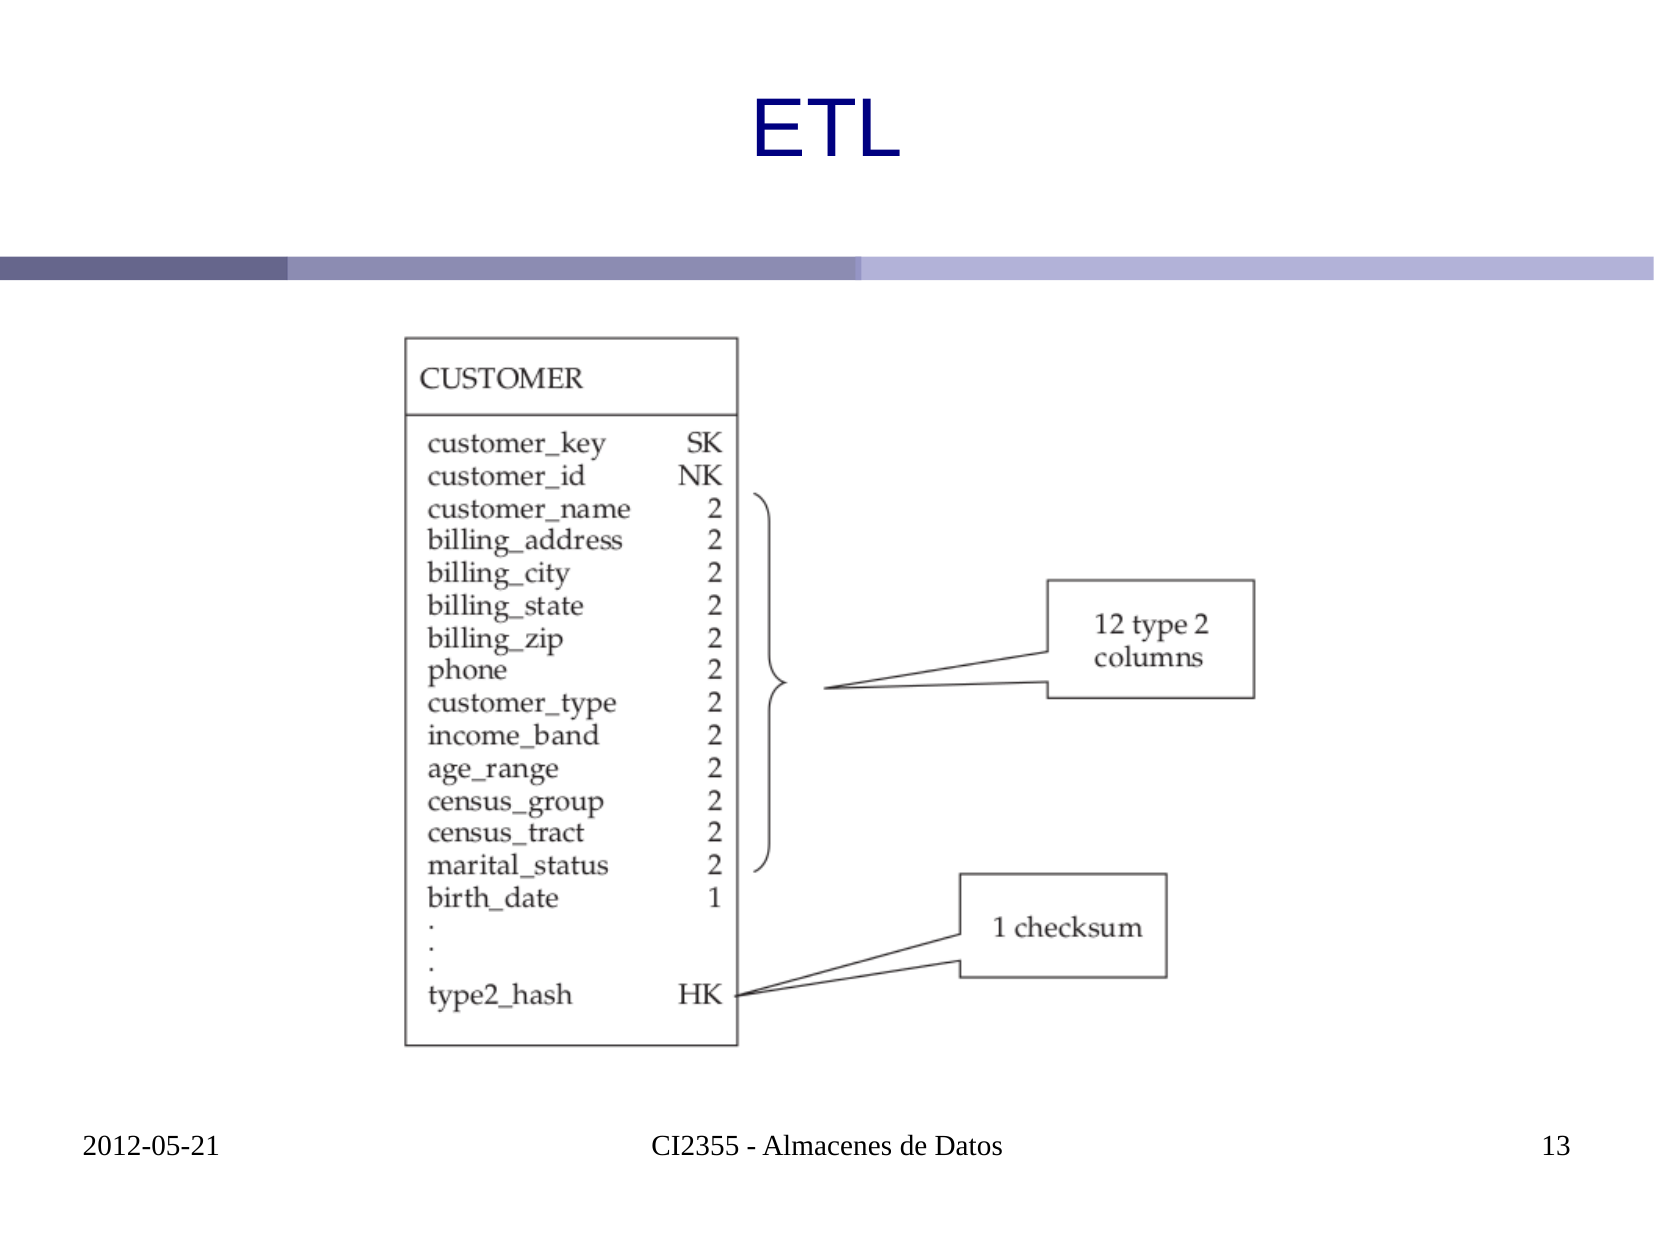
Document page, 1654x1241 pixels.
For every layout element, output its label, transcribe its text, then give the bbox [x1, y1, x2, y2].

picture [378, 318, 1287, 1062]
title ETL [0, 0, 1654, 257]
